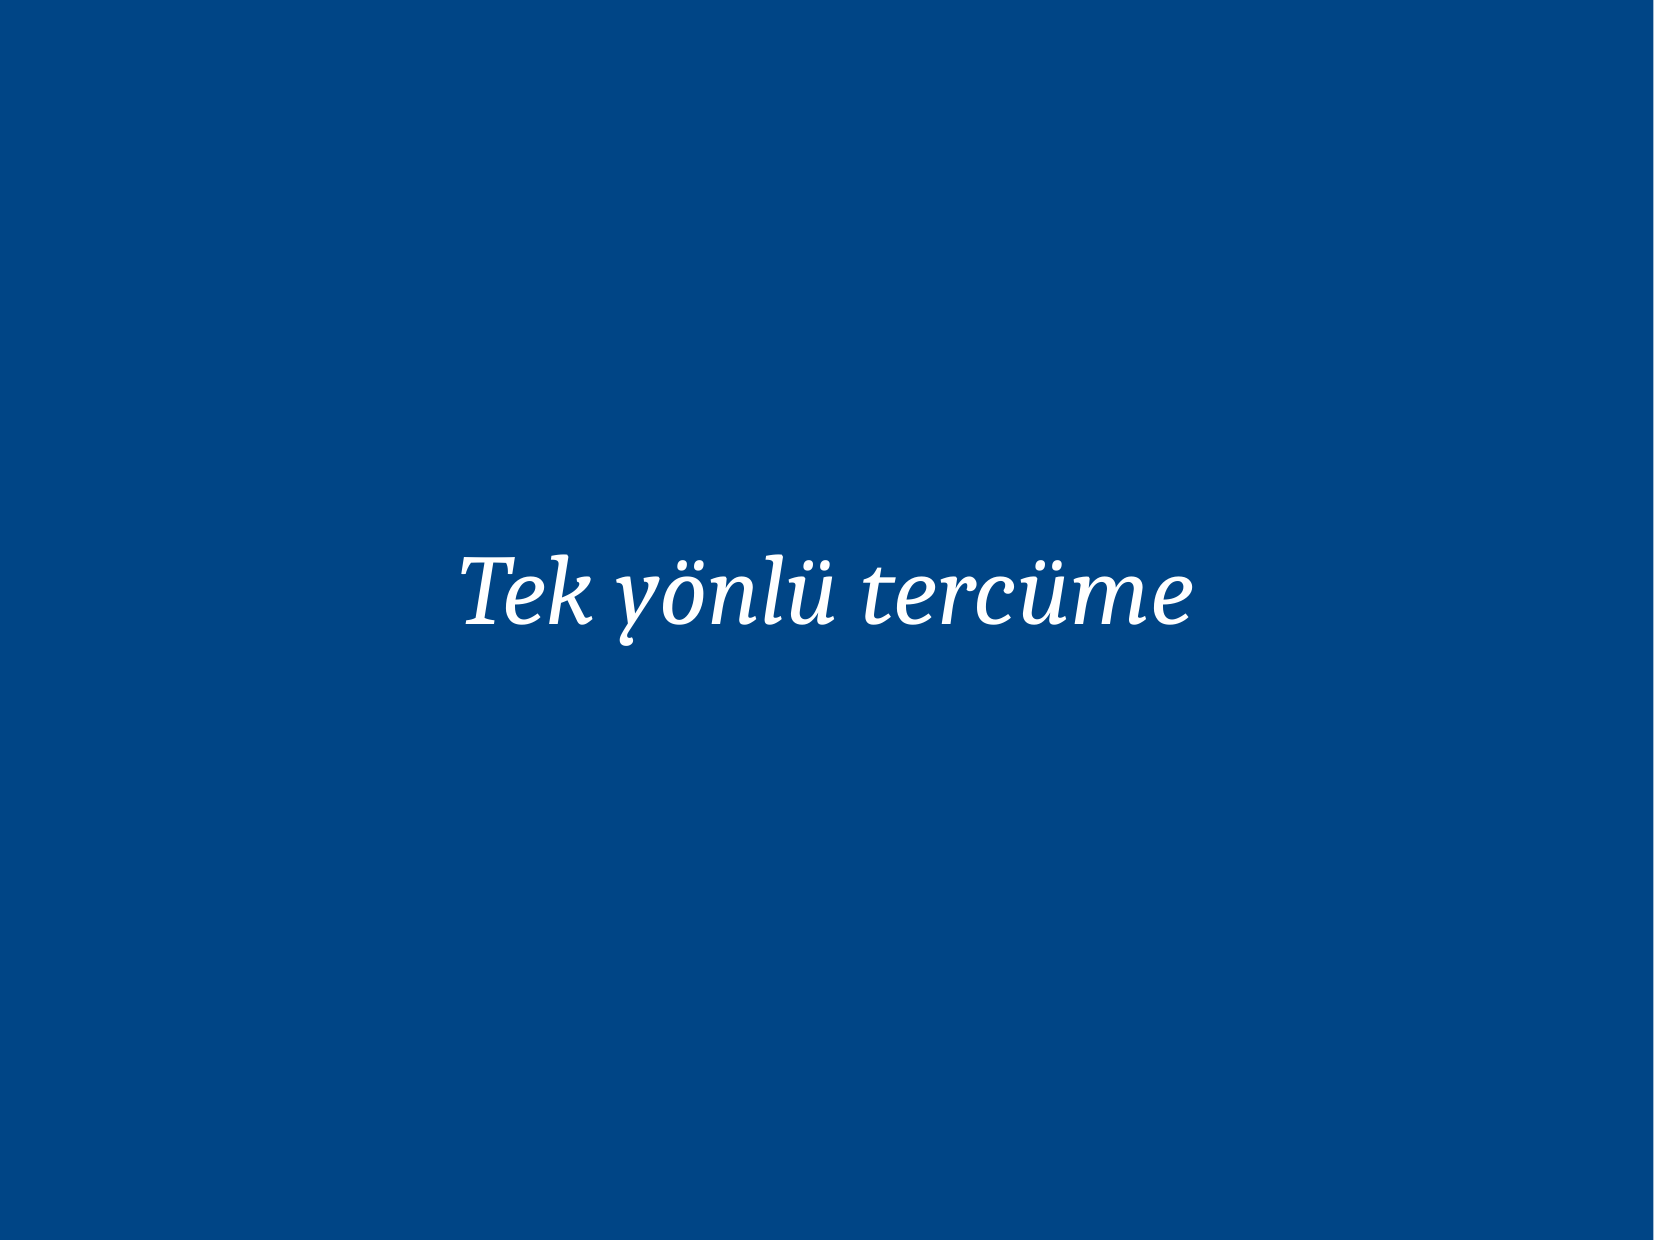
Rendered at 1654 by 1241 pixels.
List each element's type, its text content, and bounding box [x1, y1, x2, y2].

title Tek yönlü tercüme [82, 179, 1571, 1004]
